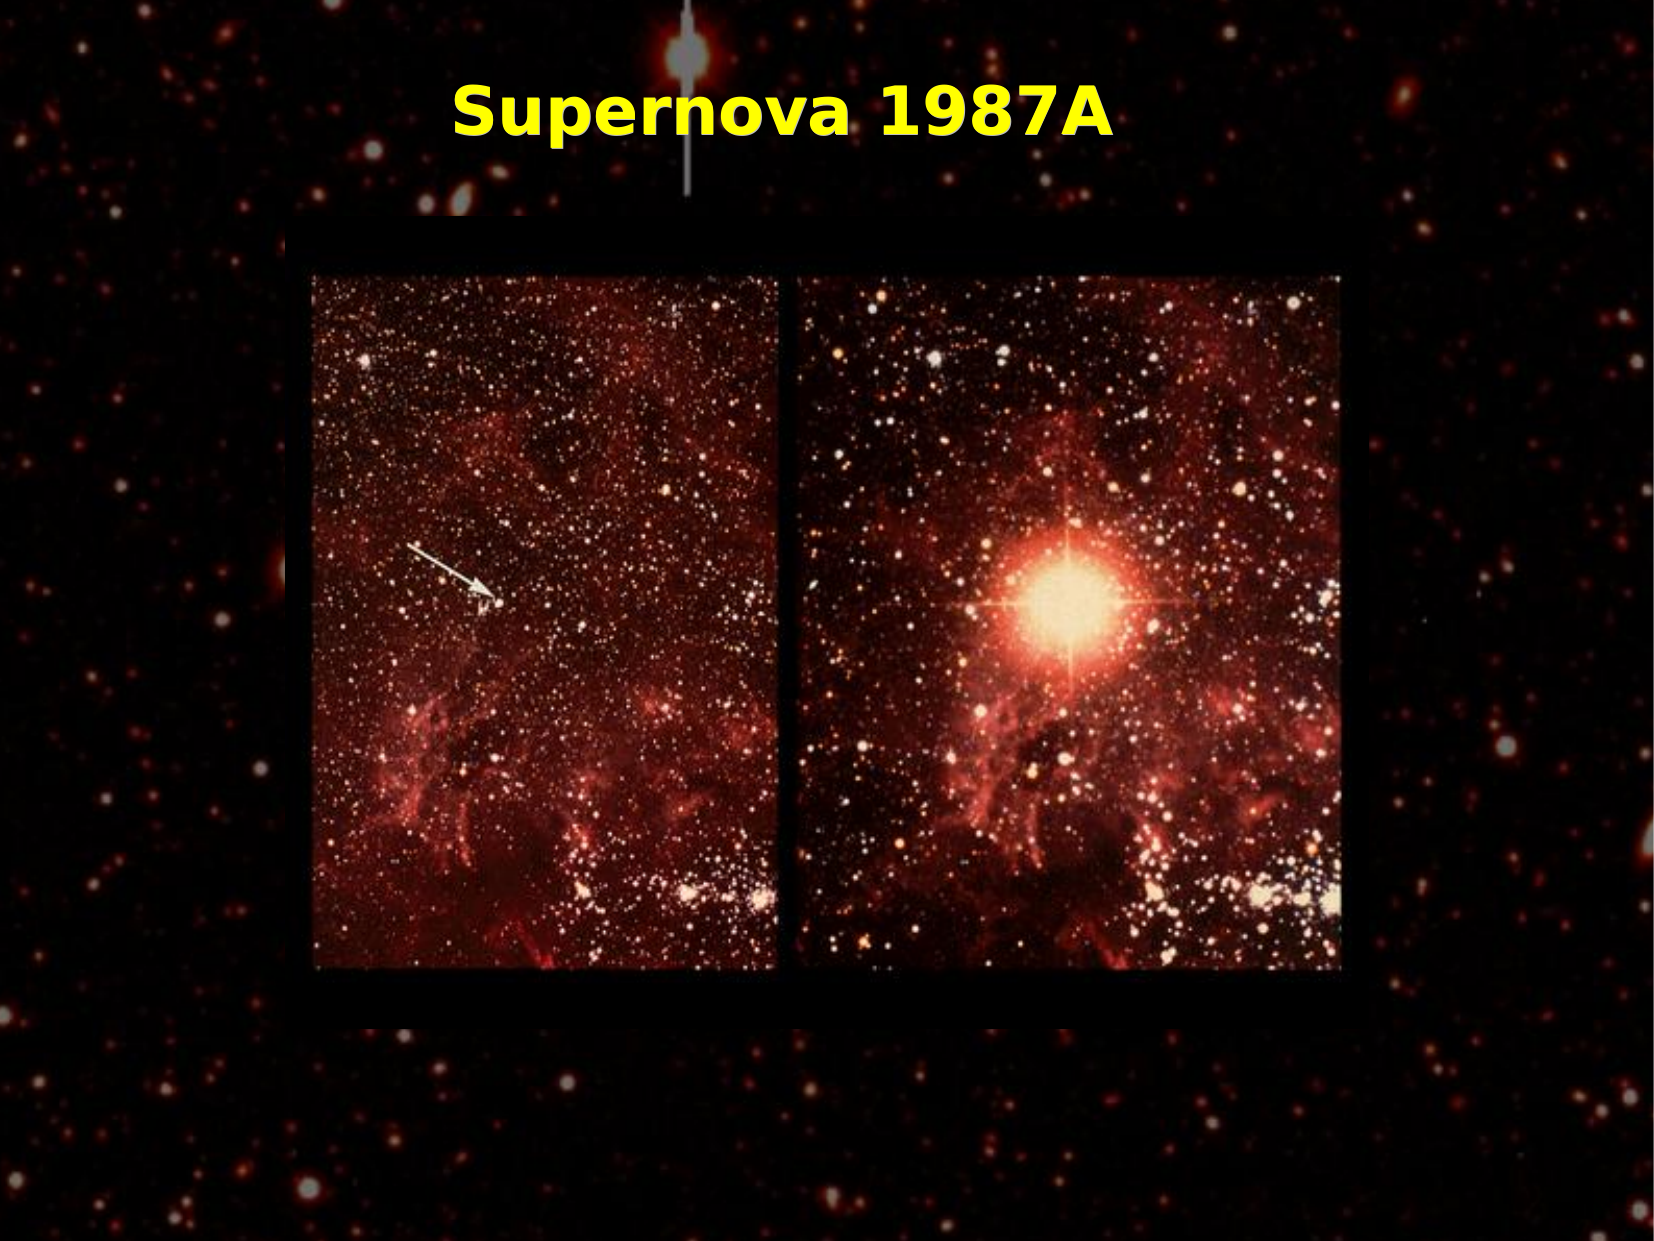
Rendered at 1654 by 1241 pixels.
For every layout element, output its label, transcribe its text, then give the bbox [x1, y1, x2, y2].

picture [0, 0, 1654, 1241]
text_box Supernova 1987A [450, 72, 1115, 151]
